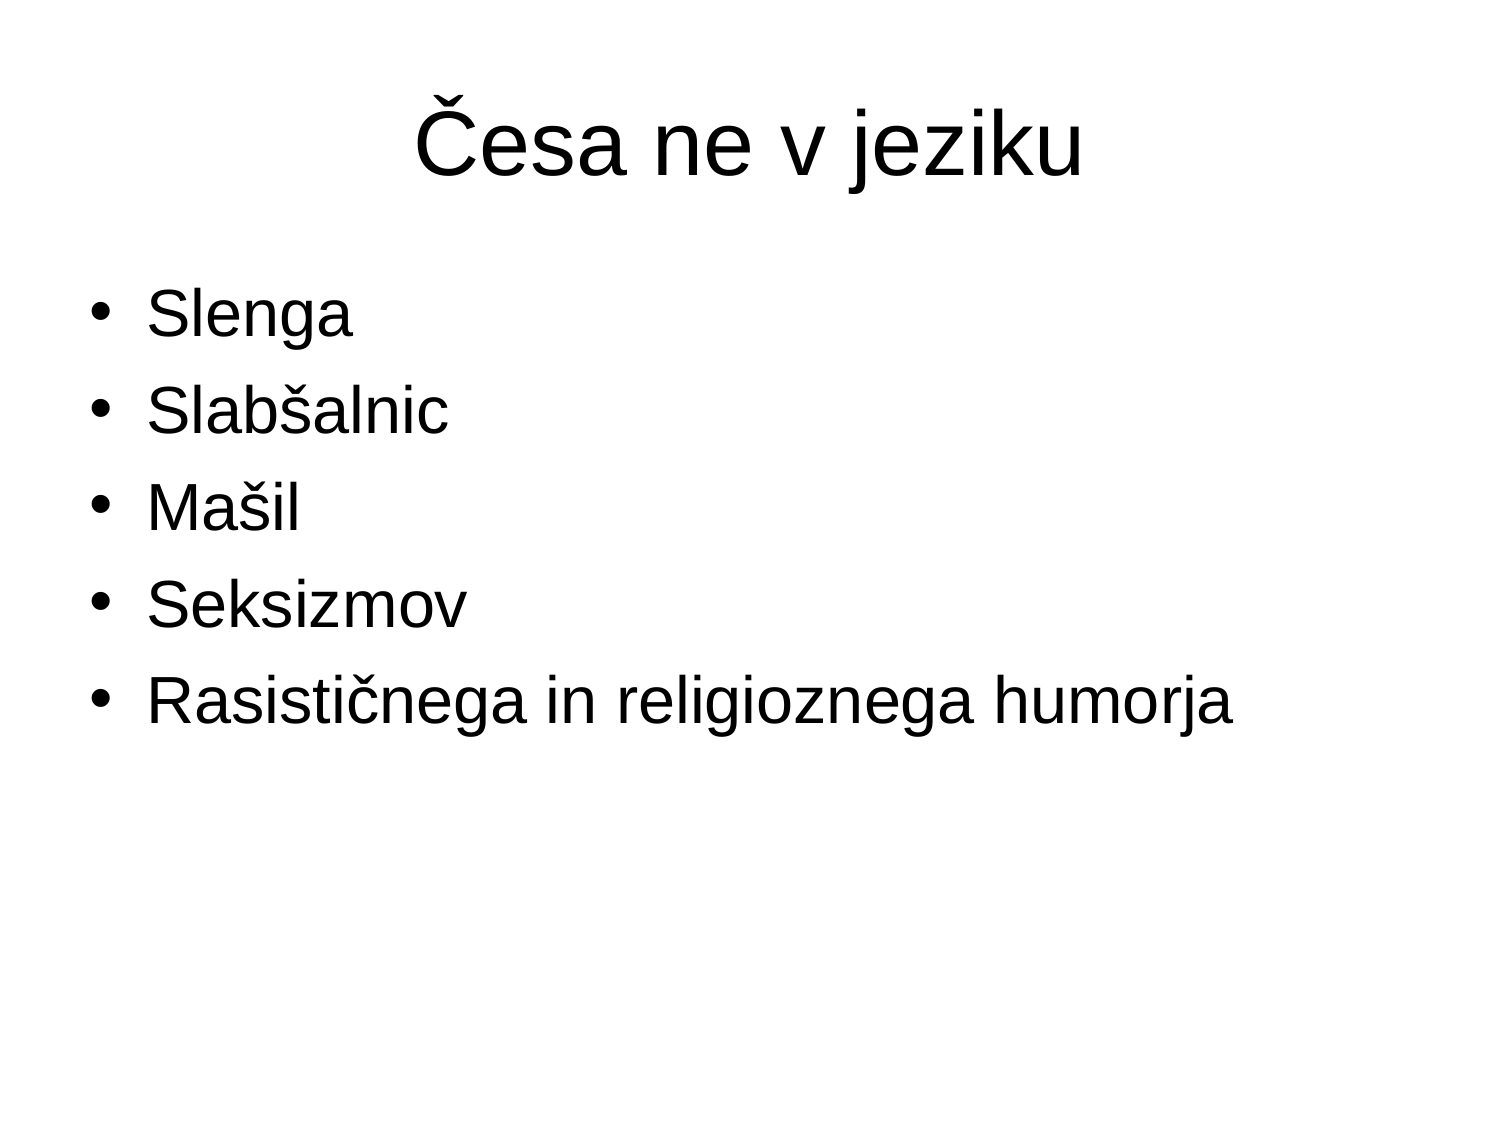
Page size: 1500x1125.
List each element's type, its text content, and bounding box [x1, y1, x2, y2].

title Česa ne v jeziku [75, 45, 1426, 233]
list Slenga Slabšalnic Mašil Seksizmov Rasističnega in religioznega humorja [75, 262, 1426, 1006]
